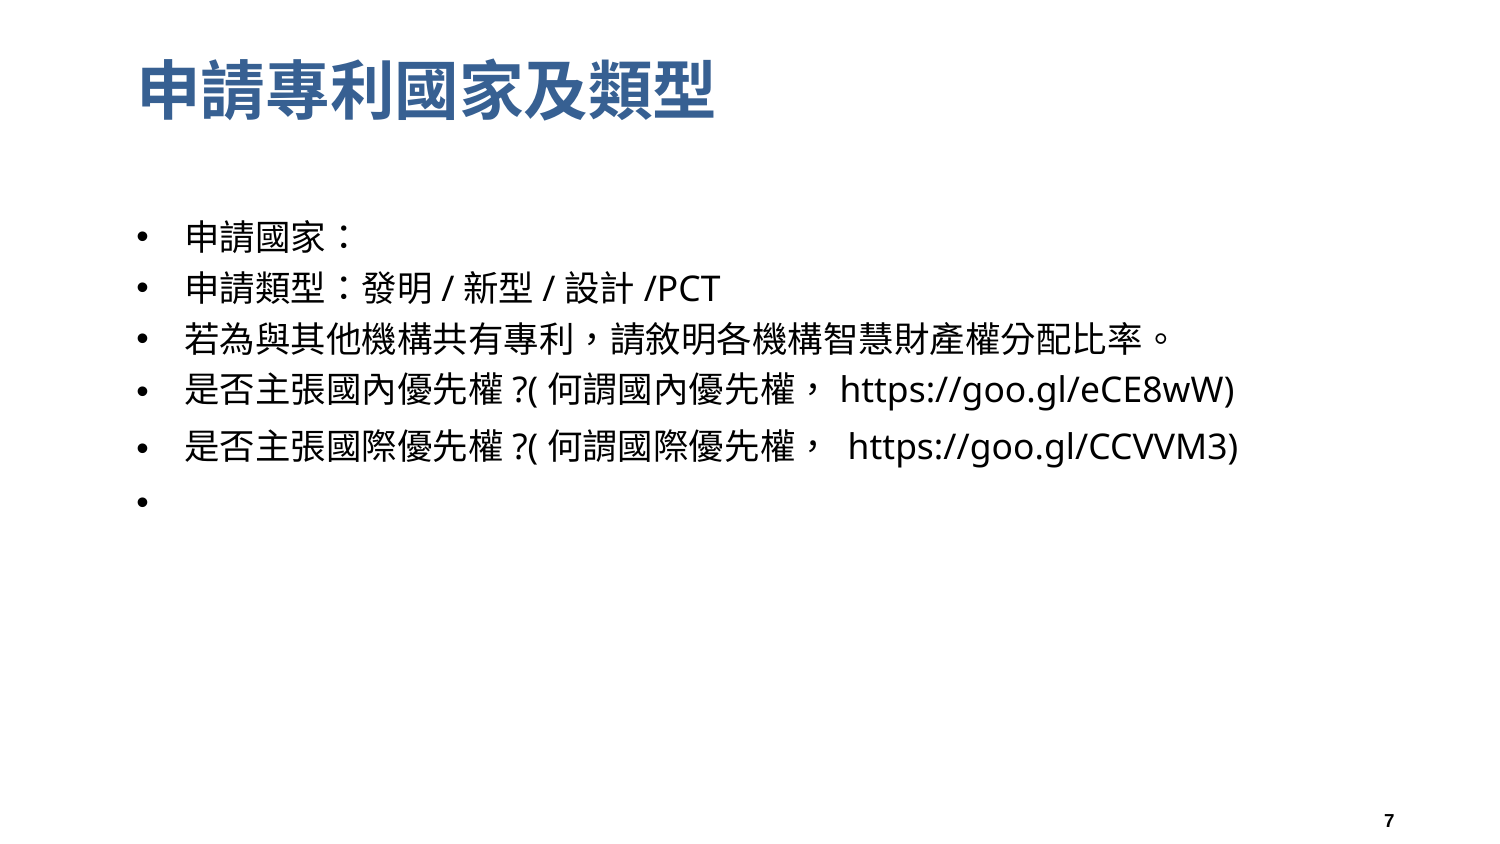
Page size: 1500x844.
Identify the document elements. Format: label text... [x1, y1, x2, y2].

title 申請專利國家及類型 [123, 43, 1383, 126]
list 申請國家： 申請類型：發明/新型/設計/PCT 若為與其他機構共有專利，請敘明各機構智慧財產權分配比率。 是否主張國內優先權?(何謂國內優先權，https://goo.gl/eCE8wW) 是否主張國際優先權?(何謂國際優先權， https://goo.gl/CCVVM3) [123, 208, 1383, 738]
